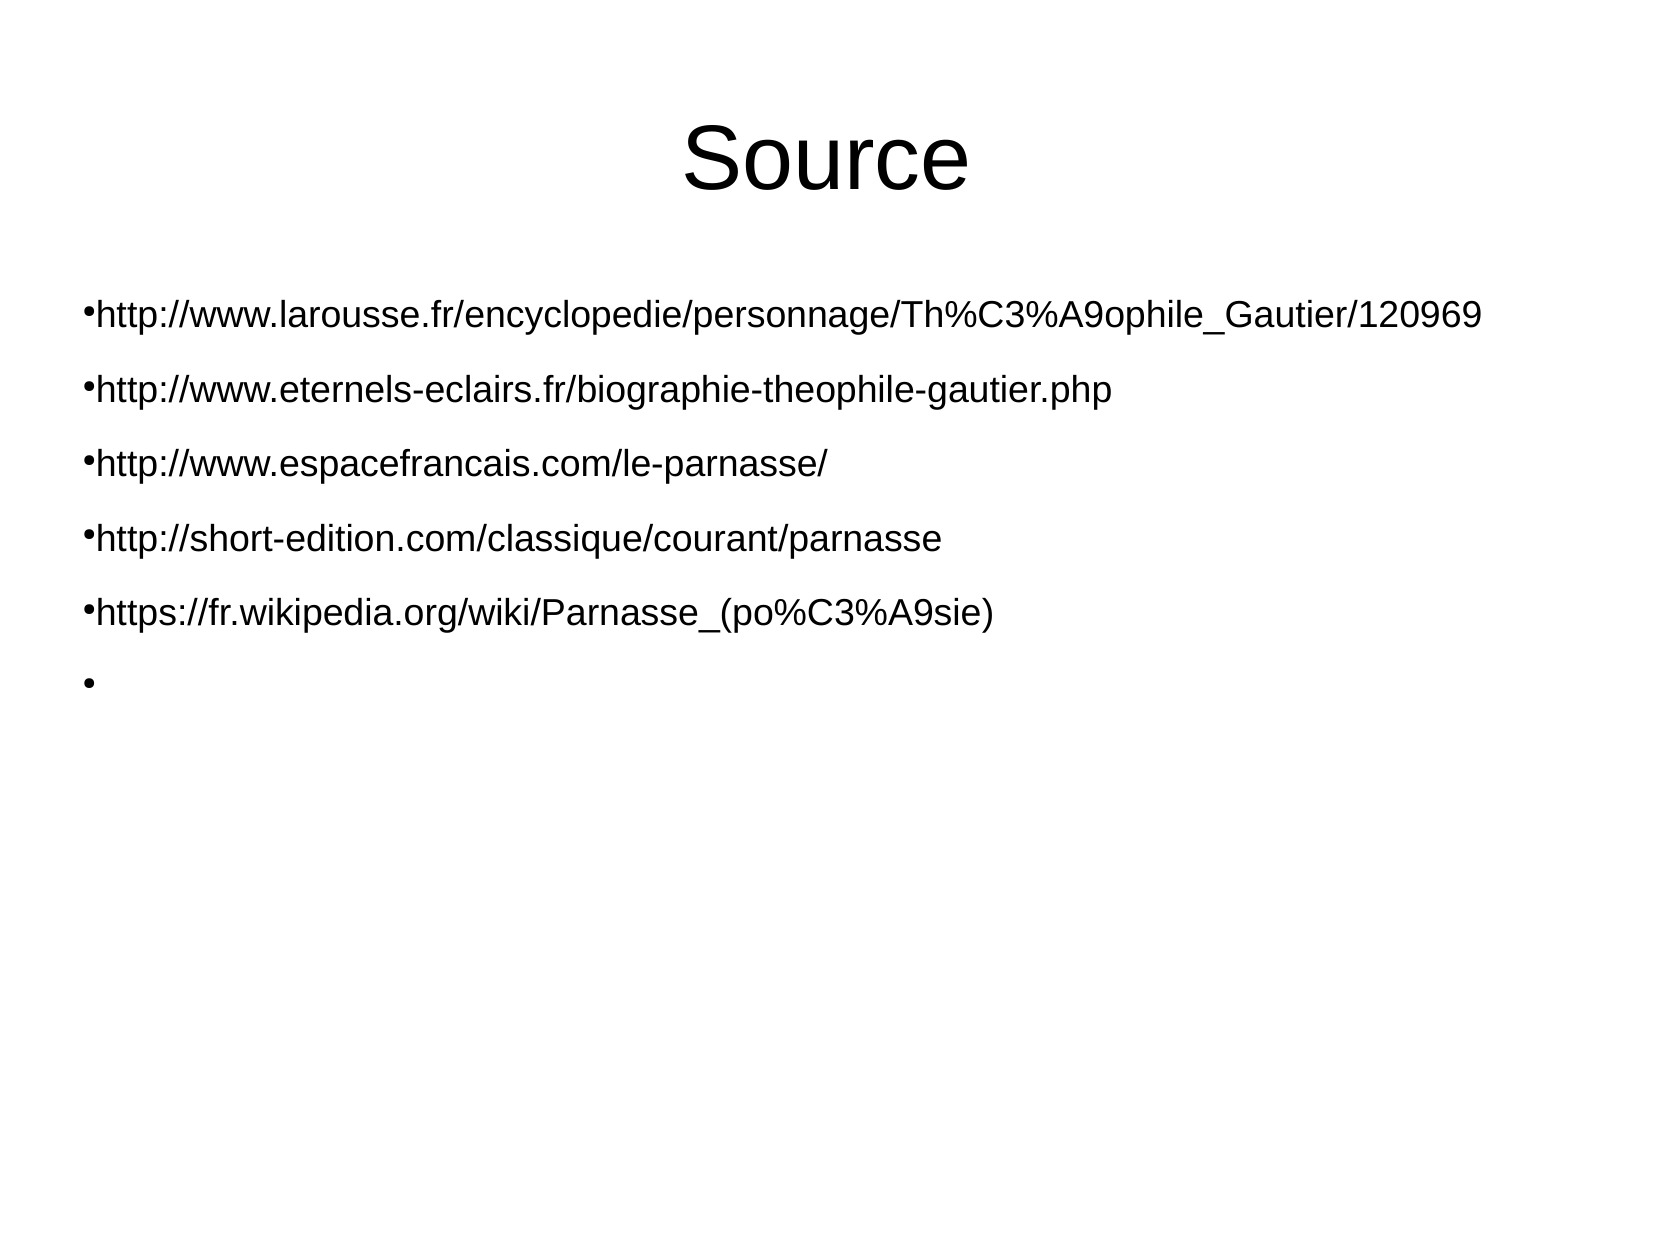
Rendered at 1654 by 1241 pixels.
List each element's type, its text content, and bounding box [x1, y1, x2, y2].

list http://www.larousse.fr/encyclopedie/personnage/Th%C3%A9ophile_Gautier/120969 http://www.eternels-eclairs.fr/biographie-theophile-gautier.php http://www.espacefrancais.com/le-parnasse/ http://short-edition.com/classique/courant/parnasse https://fr.wikipedia.org/wiki/Parnasse_(po%C3%A9sie) [82, 290, 1571, 1010]
title Source [82, 49, 1571, 257]
